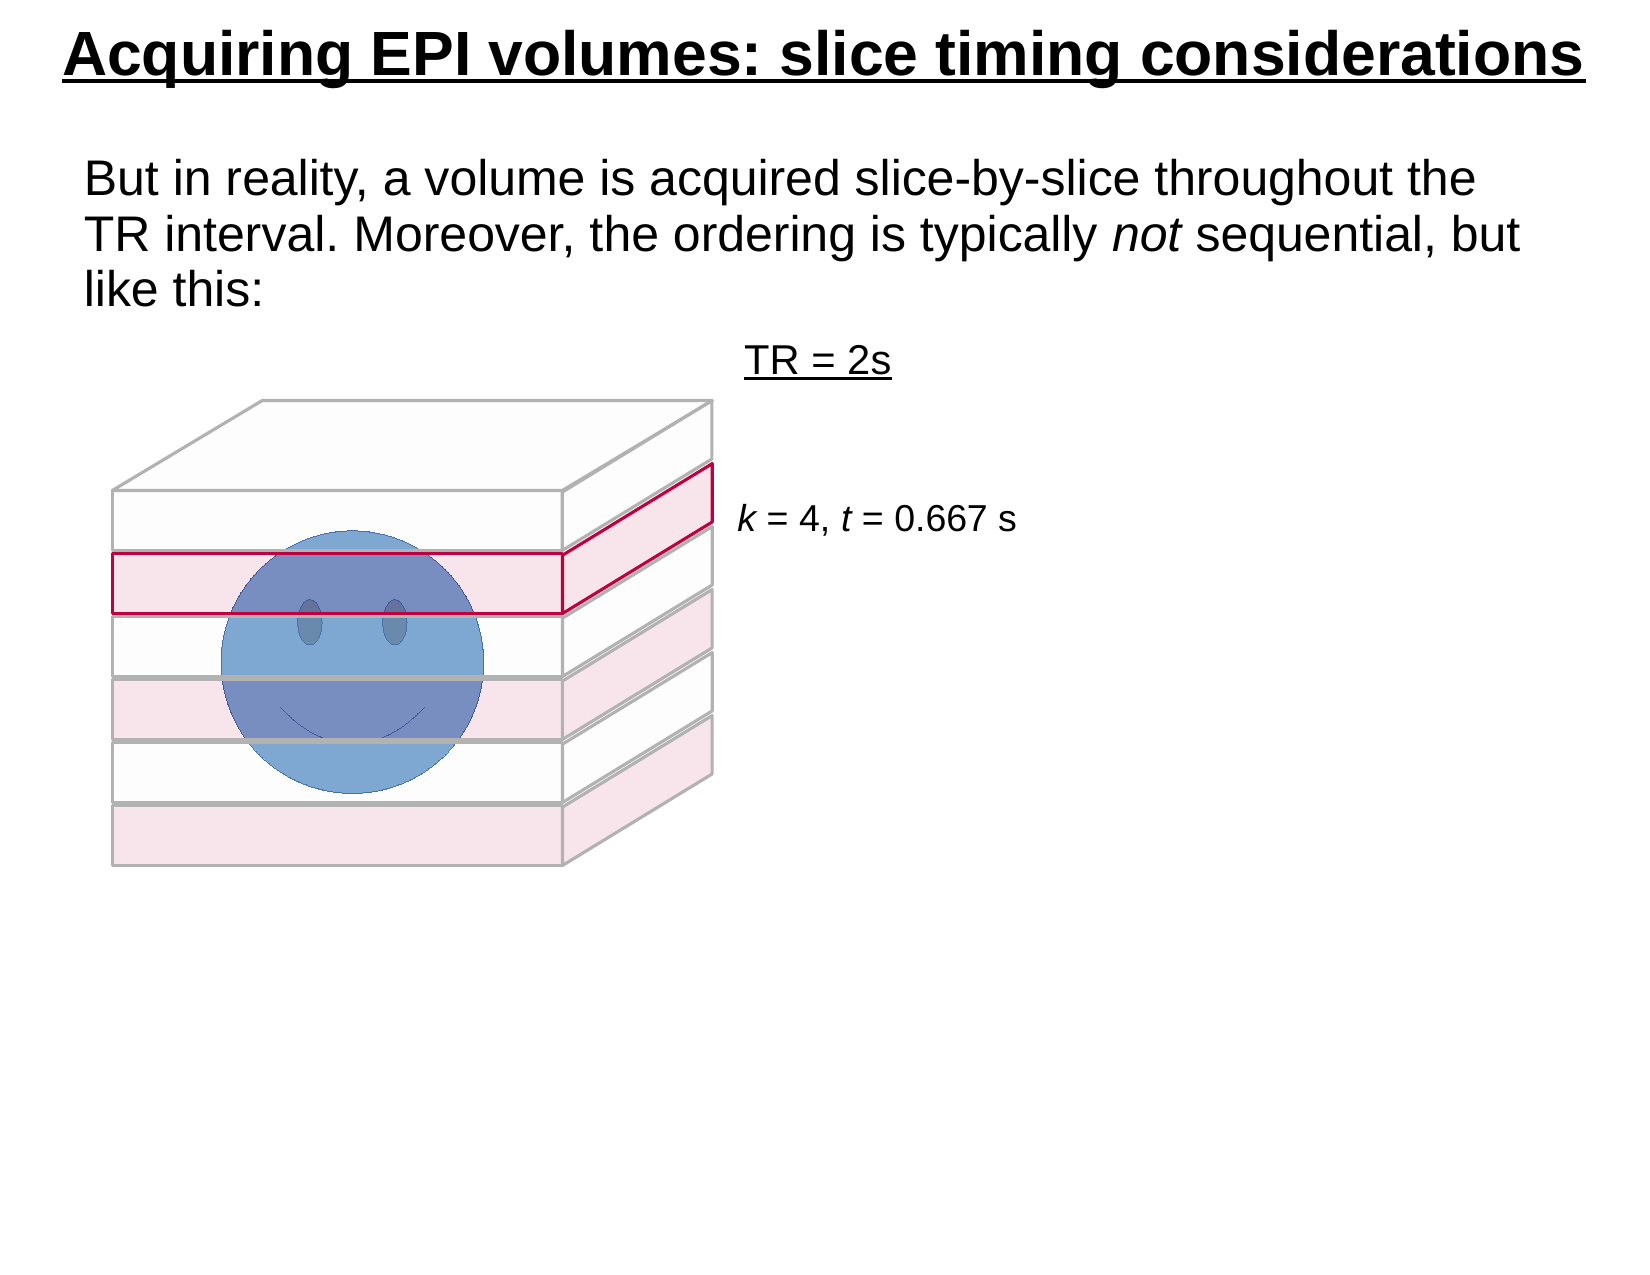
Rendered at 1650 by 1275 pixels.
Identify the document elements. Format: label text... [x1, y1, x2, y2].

text_box TR = 2s [729, 329, 1238, 392]
text_box [112, 400, 713, 803]
text_box k = 4, t = 0.667 s [722, 490, 1136, 547]
text_box [112, 715, 713, 866]
text_box But in reality, a volume is acquired slice-by-slice throughout the TR interval. Moreover, the ordering is typically not sequential, but like this: [69, 142, 1570, 325]
text_box Acquiring EPI volumes: slice timing considerations [47, 11, 1601, 97]
